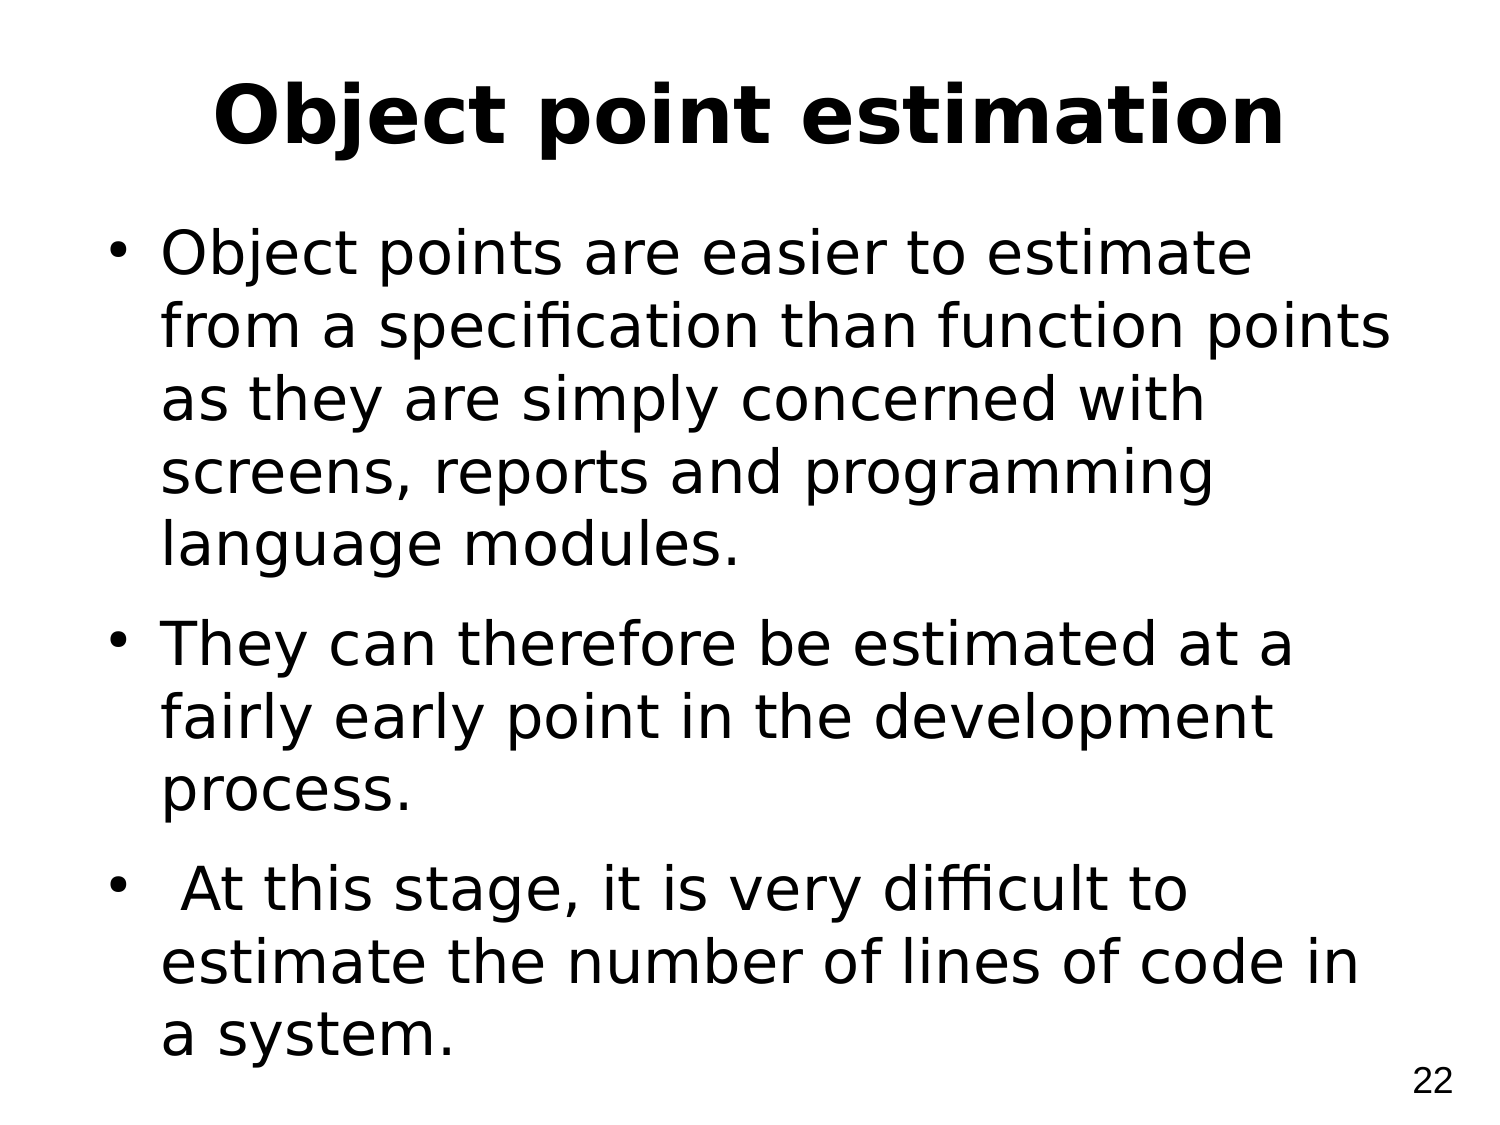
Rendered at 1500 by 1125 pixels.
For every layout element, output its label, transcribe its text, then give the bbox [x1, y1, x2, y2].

title Object point estimation [75, 44, 1425, 177]
list Object points are easier to estimate from a specification than function points as they are simply concerned with screens, reports and programming language modules. They can therefore be estimated at a fairly early point in the development process. At this stage, it is very difficult to estimate the number of lines of code in a system. [75, 206, 1425, 1093]
